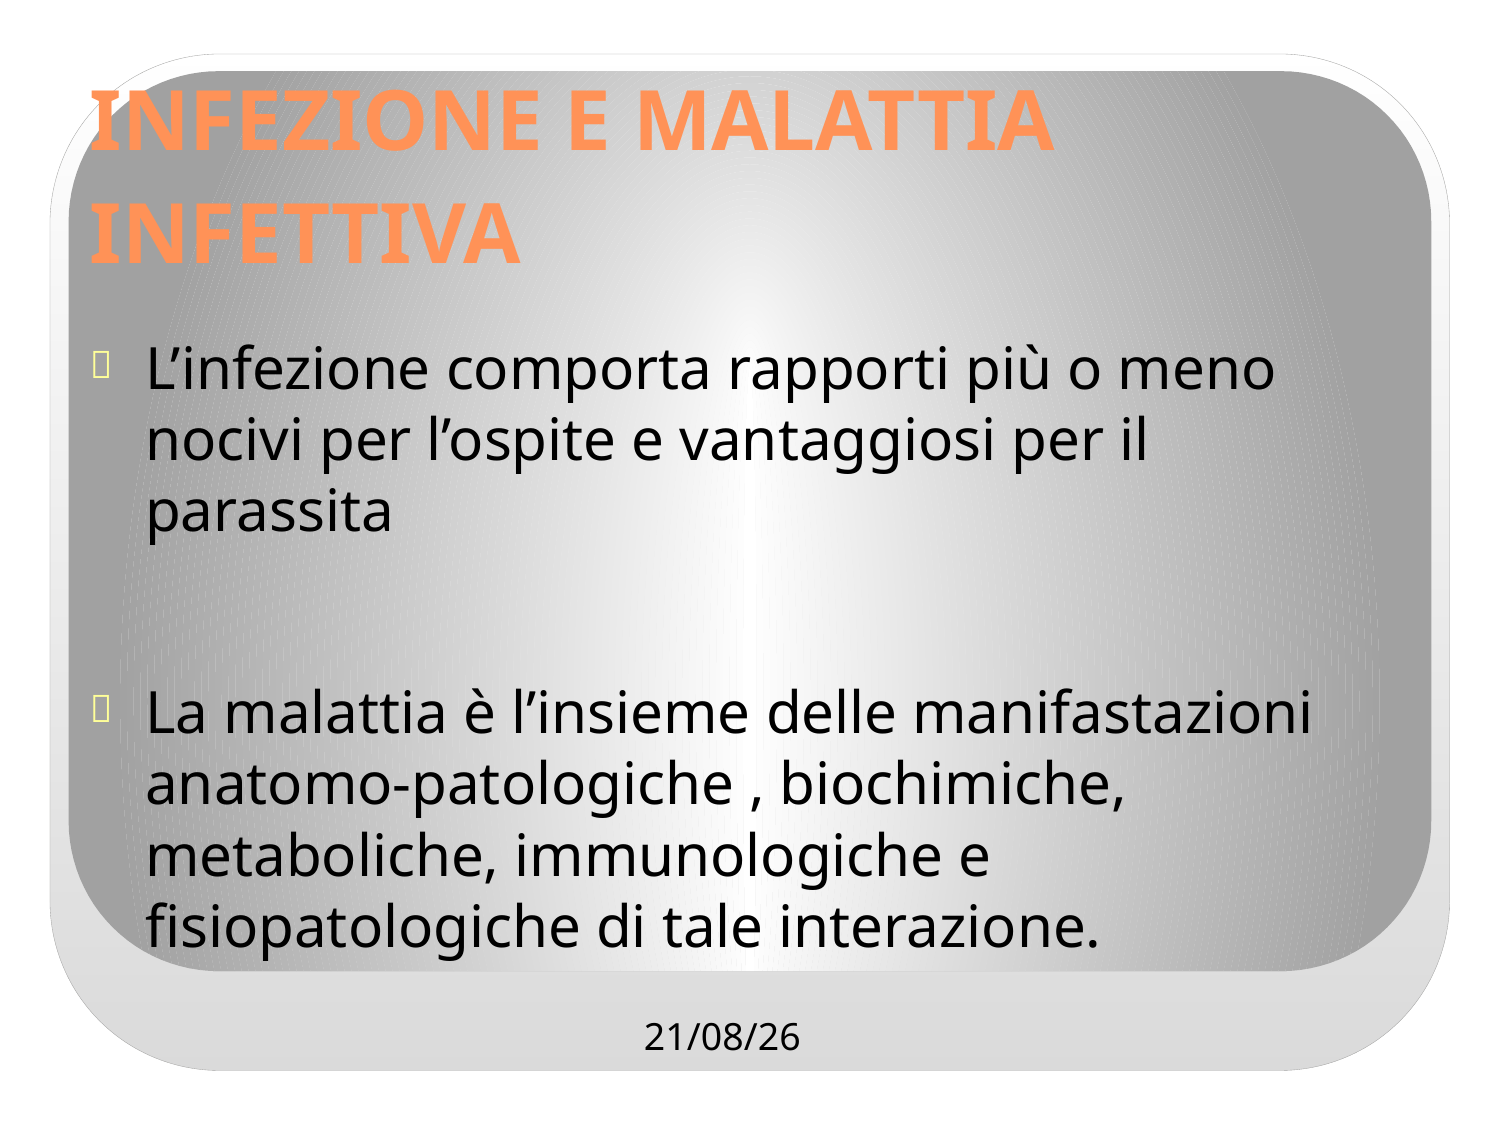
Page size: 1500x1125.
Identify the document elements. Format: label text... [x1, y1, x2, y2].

title INFEZIONE E MALATTIA INFETTIVA [75, 62, 1425, 288]
list L’infezione comporta rapporti più o meno nocivi per l’ospite e vantaggiosi per il parassita La malattia è l’insieme delle manifastazioni anatomo-patologiche , biochimiche, metaboliche, immunologiche e fisiopatologiche di tale interazione. [75, 324, 1425, 1000]
